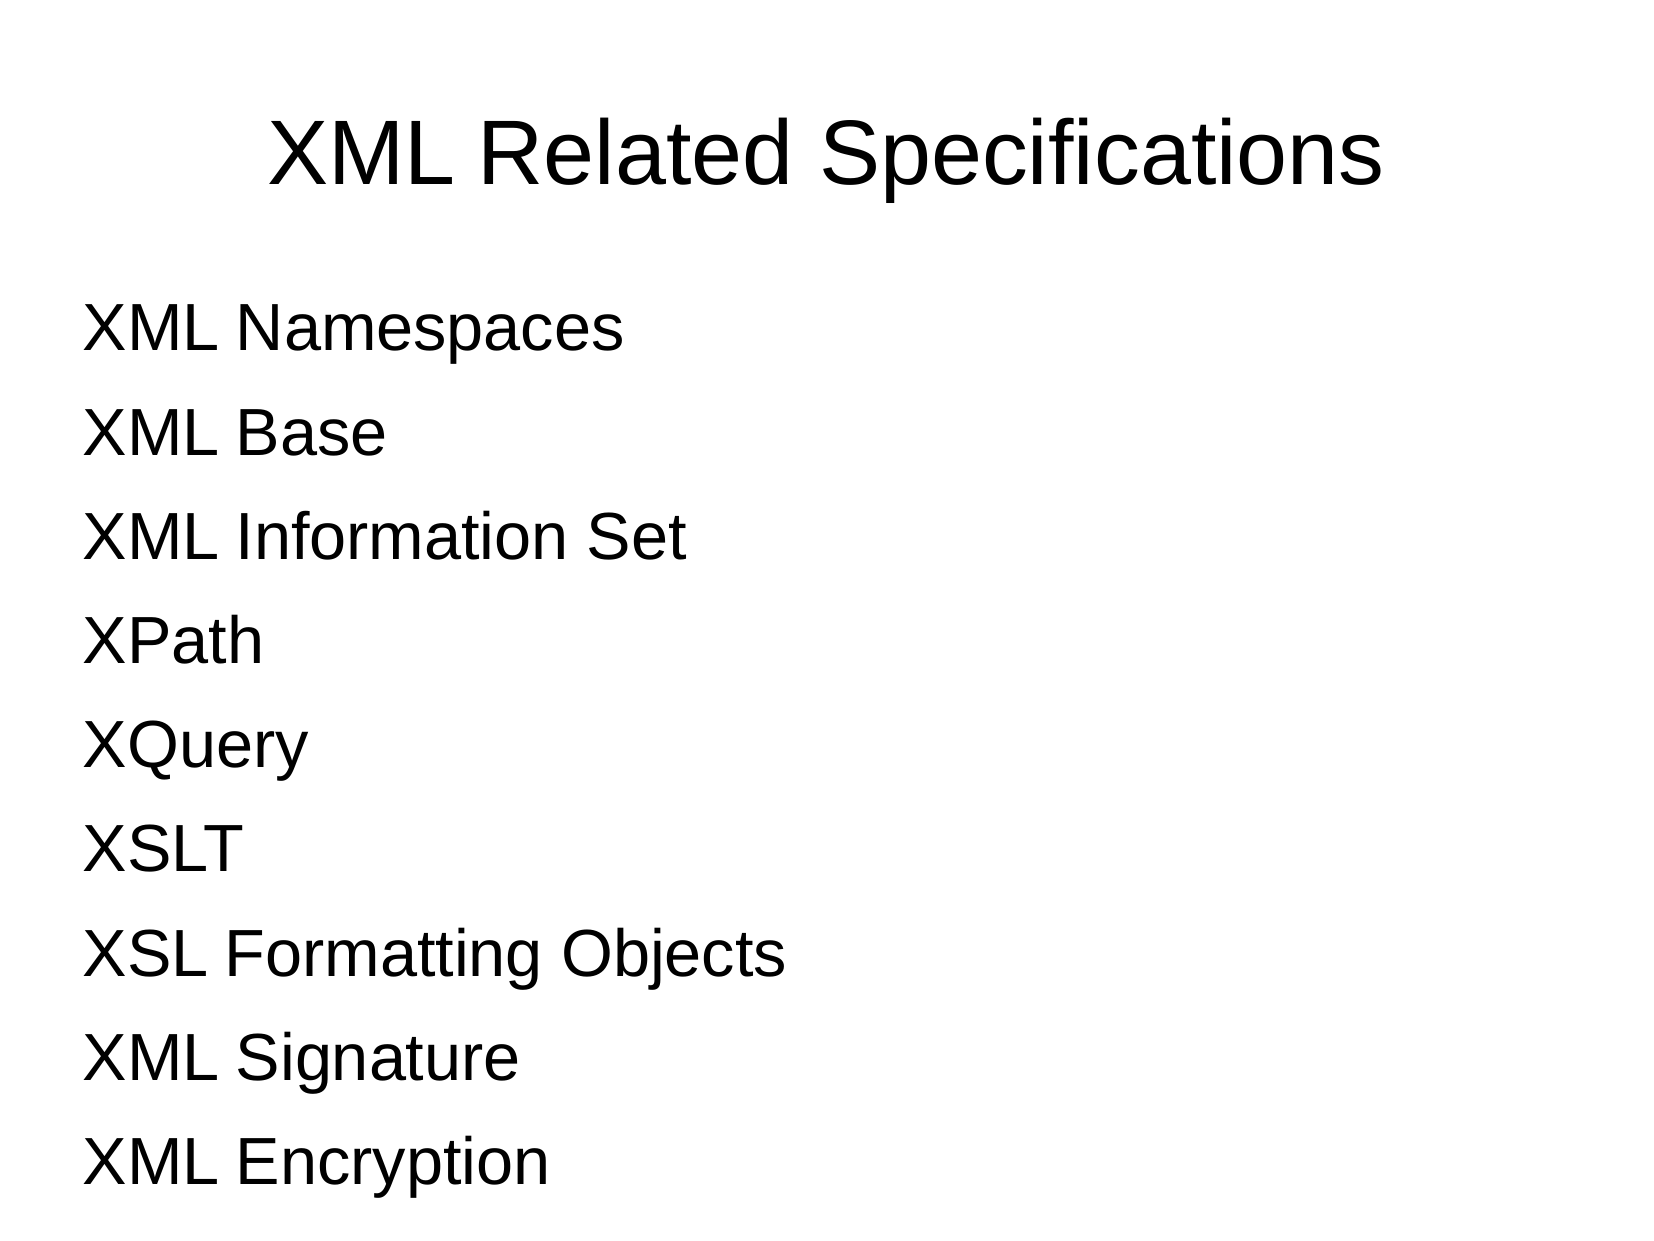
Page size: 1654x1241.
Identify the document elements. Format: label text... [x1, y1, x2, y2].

title XML Related Specifications [82, 49, 1571, 257]
list XML Namespaces XML Base XML Information Set XPath XQuery XSLT XSL Formatting Objects XML Signature XML Encryption [82, 290, 1571, 1199]
